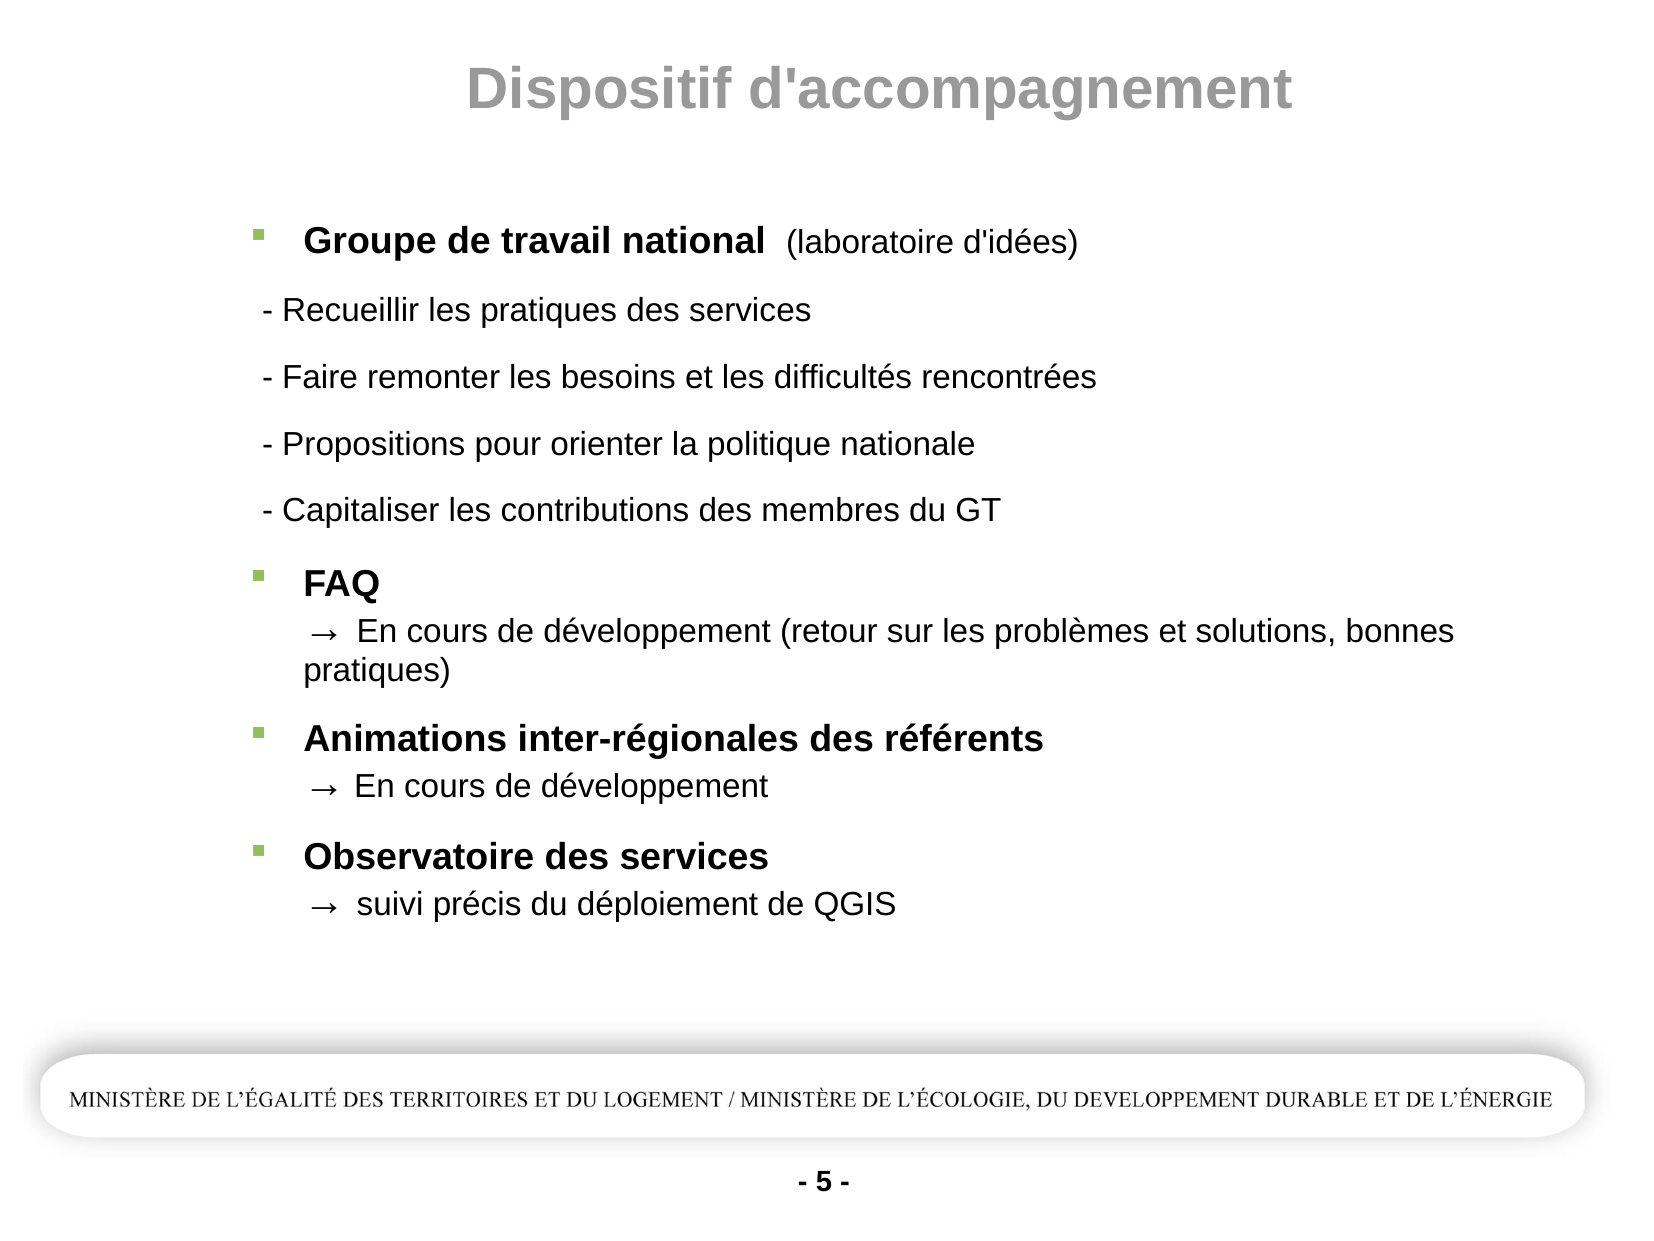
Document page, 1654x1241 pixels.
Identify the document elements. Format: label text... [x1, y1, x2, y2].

text_box Groupe de travail national (laboratoire d'idées) - Recueillir les pratiques des services - Faire remonter les besoins et les difficultés rencontrées - Propositions pour orienter la politique nationale - Capitaliser les contributions des membres du GT FAQ → En cours de développement (retour sur les problèmes et solutions, bonnes pratiques) Animations inter-régionales des référents → En cours de développement Observatoire des services → suivi précis du déploiement de QGIS [232, 217, 1562, 1072]
picture [23, 1014, 1612, 1159]
text_box Dispositif d'accompagnement [215, 52, 1545, 122]
